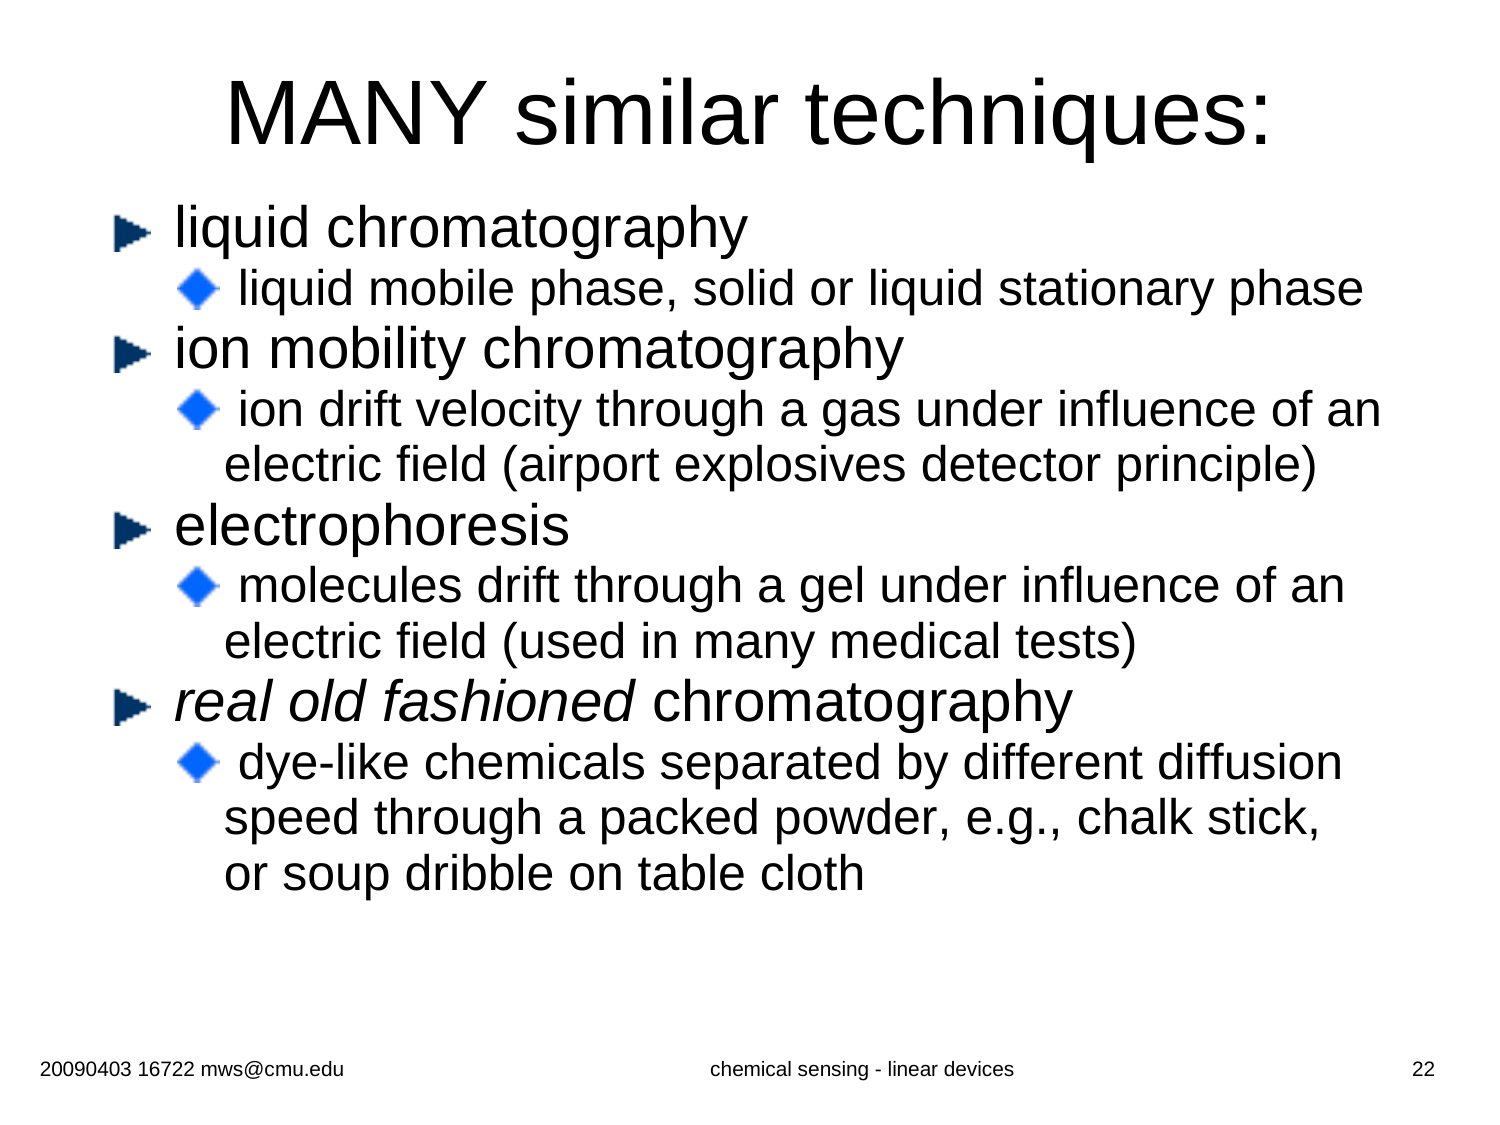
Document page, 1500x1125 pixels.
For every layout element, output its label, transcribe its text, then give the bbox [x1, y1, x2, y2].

list liquid chromatography liquid mobile phase, solid or liquid stationary phase ion mobility chromatography ion drift velocity through a gas under influence of an electric field (airport explosives detector principle) electrophoresis molecules drift through a gel under influence of an electric field (used in many medical tests) real old fashioned chromatography dye-like chemicals separated by different diffusion speed through a packed powder, e.g., chalk stick, or soup dribble on table cloth [87, 187, 1426, 1001]
title MANY similar techniques: [112, 49, 1388, 176]
